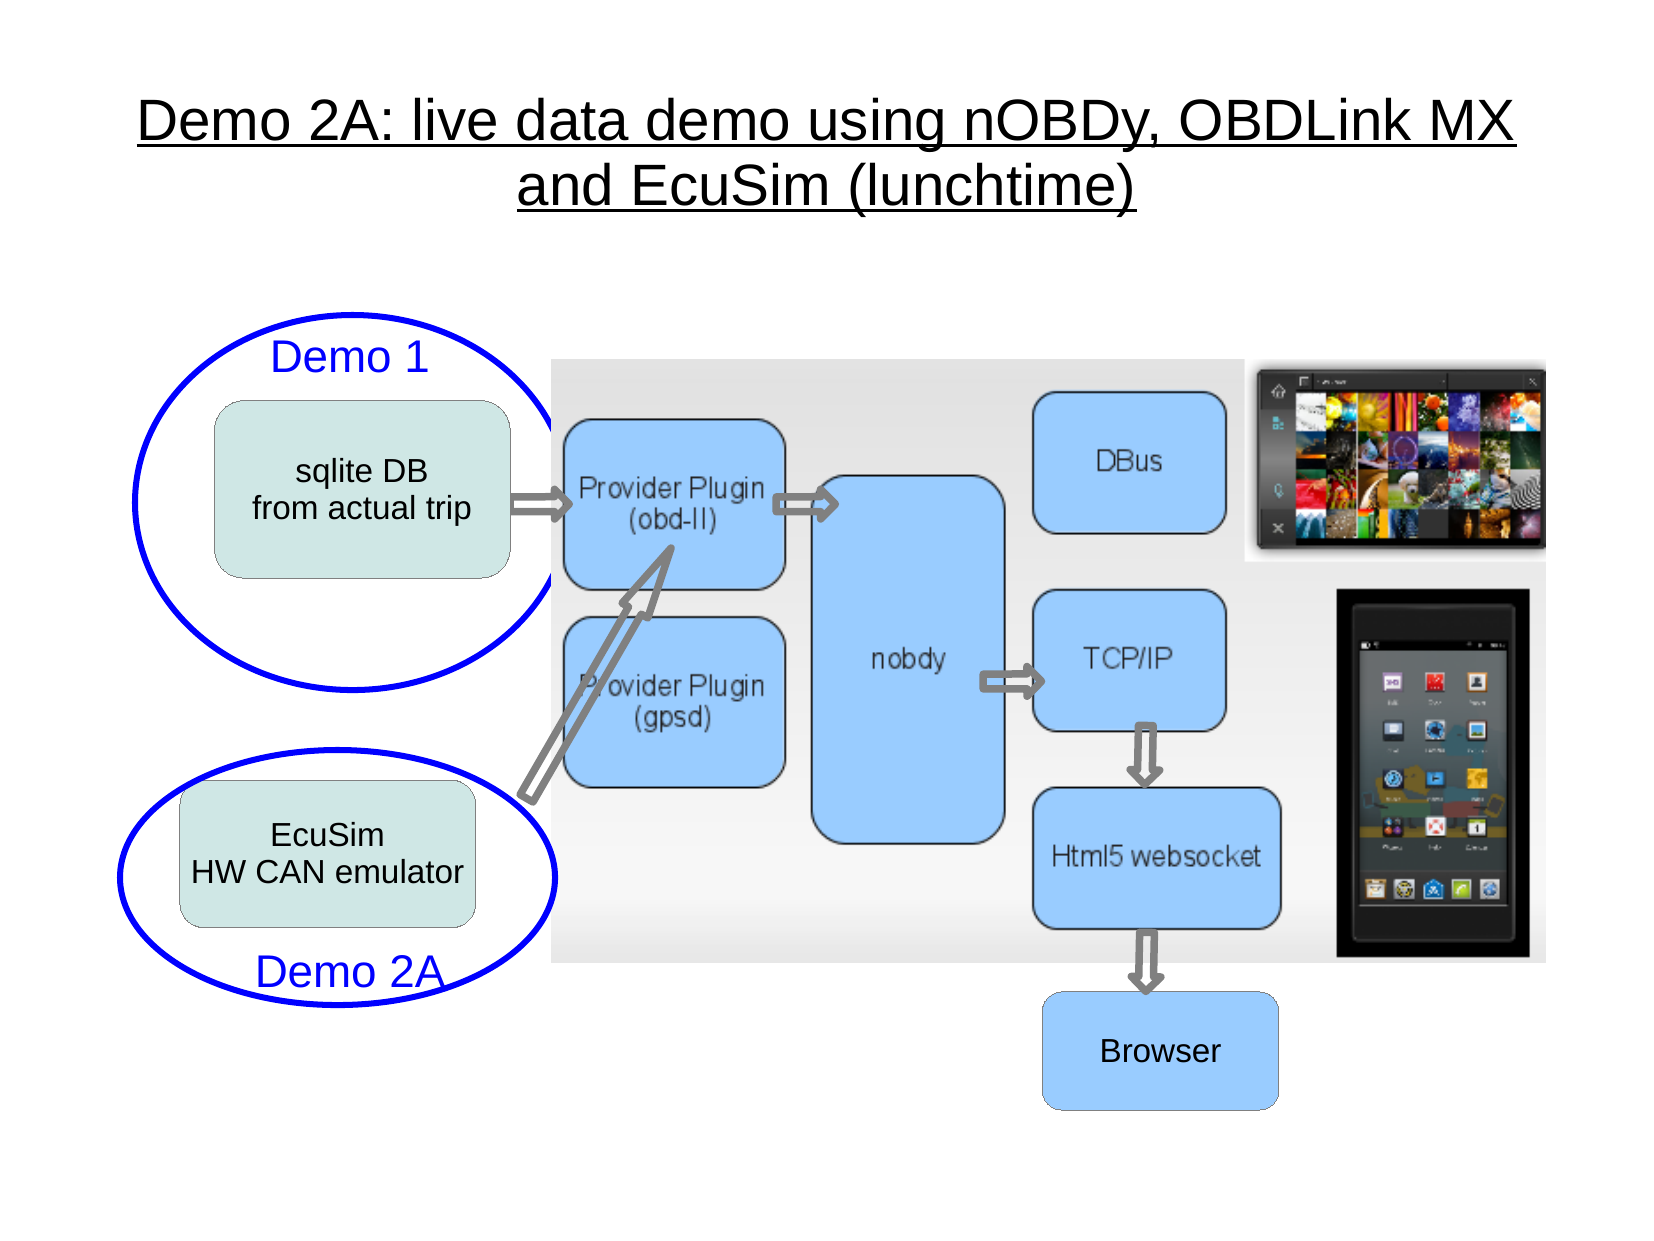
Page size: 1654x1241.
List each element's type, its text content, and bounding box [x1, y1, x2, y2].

picture [551, 568, 660, 761]
text_box Demo 1 [255, 323, 446, 391]
title Demo 2A: live data demo using nOBDy, OBDLink MX and EcuSim (lunchtime) [82, 49, 1571, 257]
picture [1143, 937, 1150, 963]
text_box Demo 2A [240, 938, 461, 1006]
picture [551, 359, 1546, 963]
text_box EcuSim HW CAN emulator [179, 780, 476, 928]
text_box Browser [1042, 991, 1279, 1111]
text_box sqlite DB from actual trip [214, 400, 511, 579]
picture [551, 500, 563, 509]
